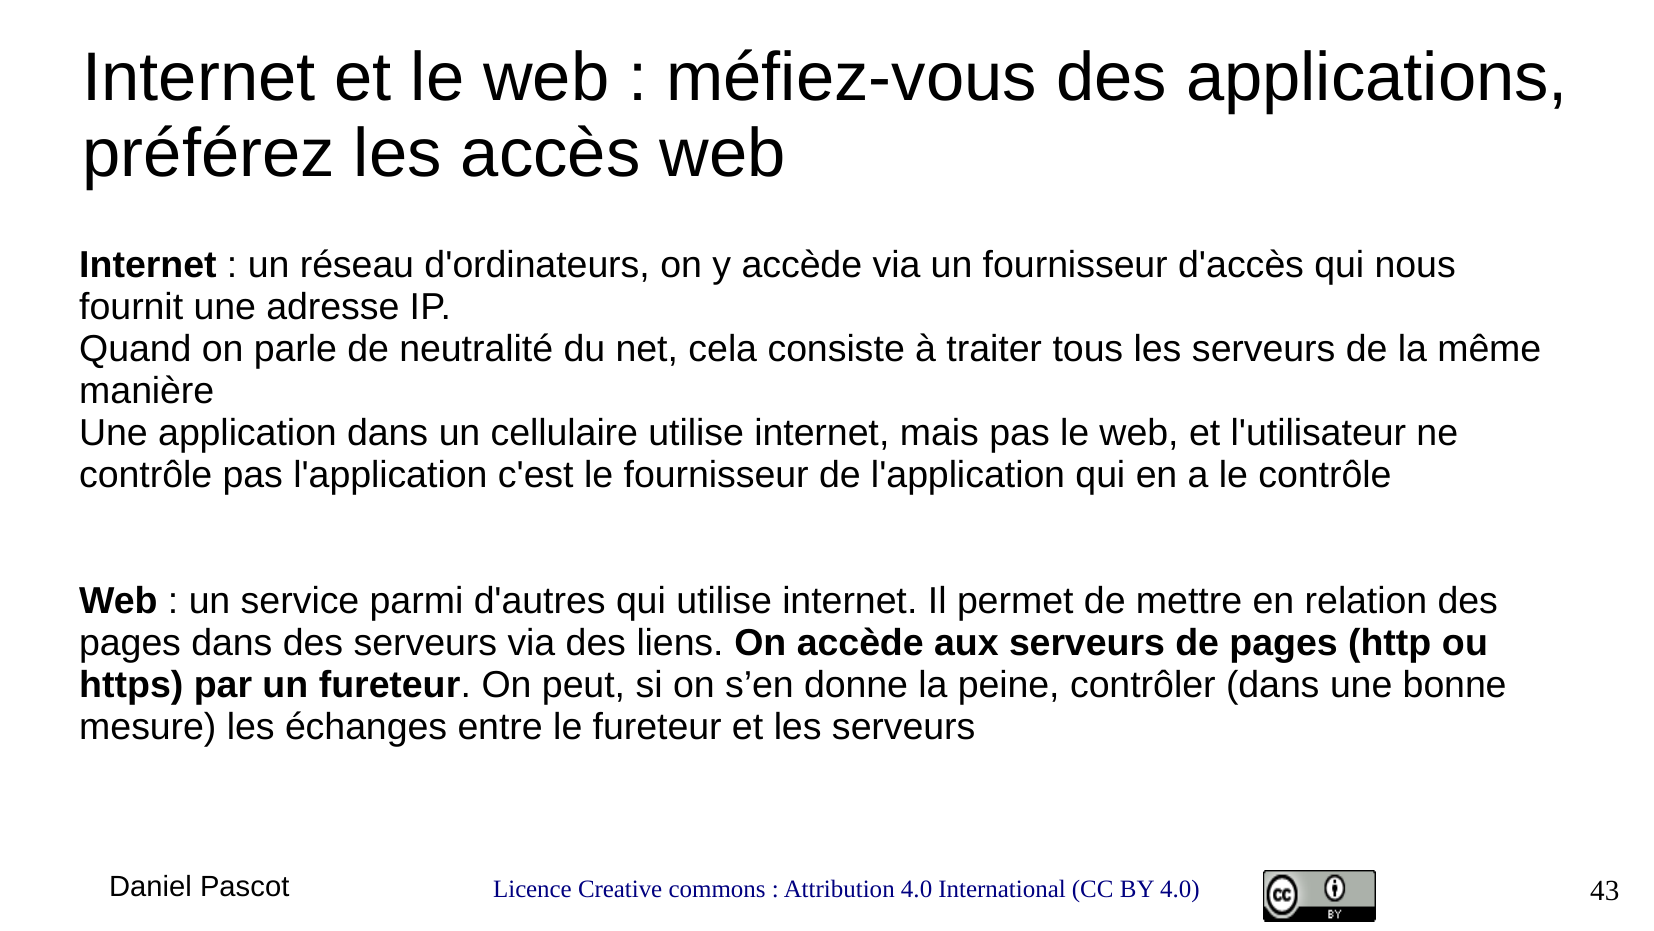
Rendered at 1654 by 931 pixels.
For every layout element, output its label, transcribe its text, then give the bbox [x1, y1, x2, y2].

text_box Internet : un réseau d'ordinateurs, on y accède via un fournisseur d'accès qui nous fournit une adresse IP. Quand on parle de neutralité du net, cela consiste à traiter tous les serveurs de la même manière Une application dans un cellulaire utilise internet, mais pas le web, et l'utilisateur ne contrôle pas l'application c'est le fournisseur de l'application qui en a le contrôle Web : un service parmi d'autres qui utilise internet. Il permet de mettre en relation des pages dans des serveurs via des liens. On accède aux serveurs de pages (http ou https) par un fureteur. On peut, si on s’en donne la peine, contrôler (dans une bonne mesure) les échanges entre le fureteur et les serveurs [64, 236, 1560, 839]
title Internet et le web : méfiez-vous des applications, préférez les accès web [82, 37, 1571, 193]
picture [1263, 870, 1376, 922]
